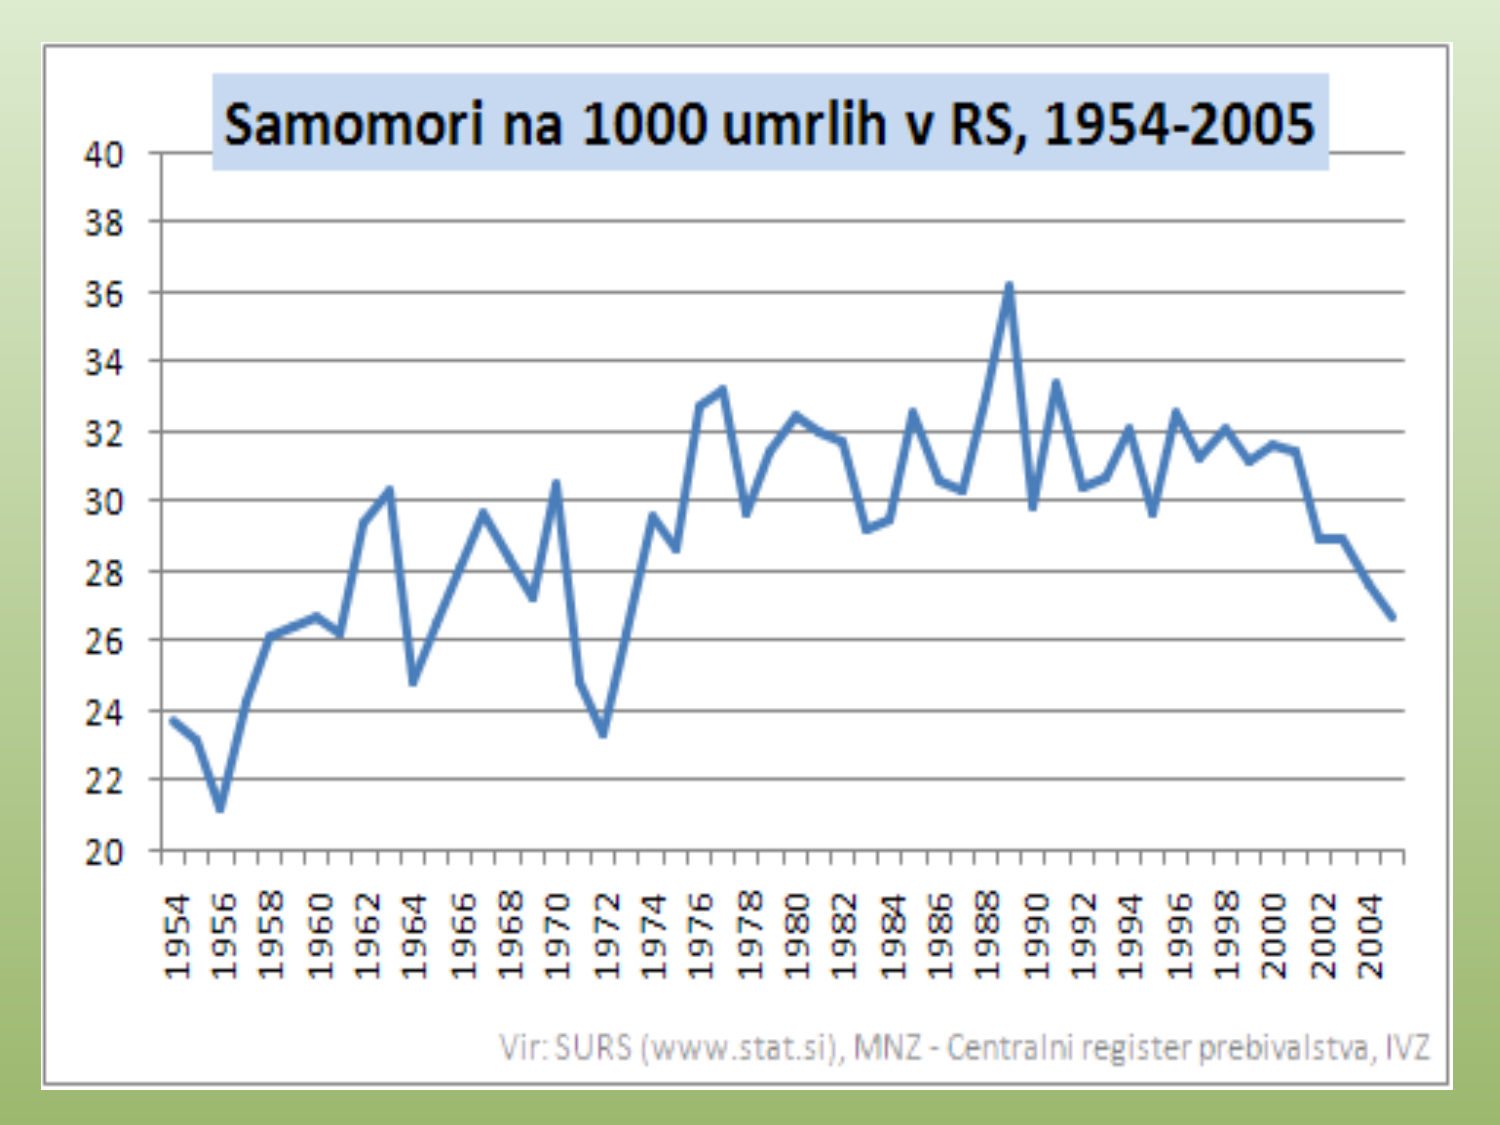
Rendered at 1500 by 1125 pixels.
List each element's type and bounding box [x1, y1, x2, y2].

picture [41, 42, 1453, 1090]
